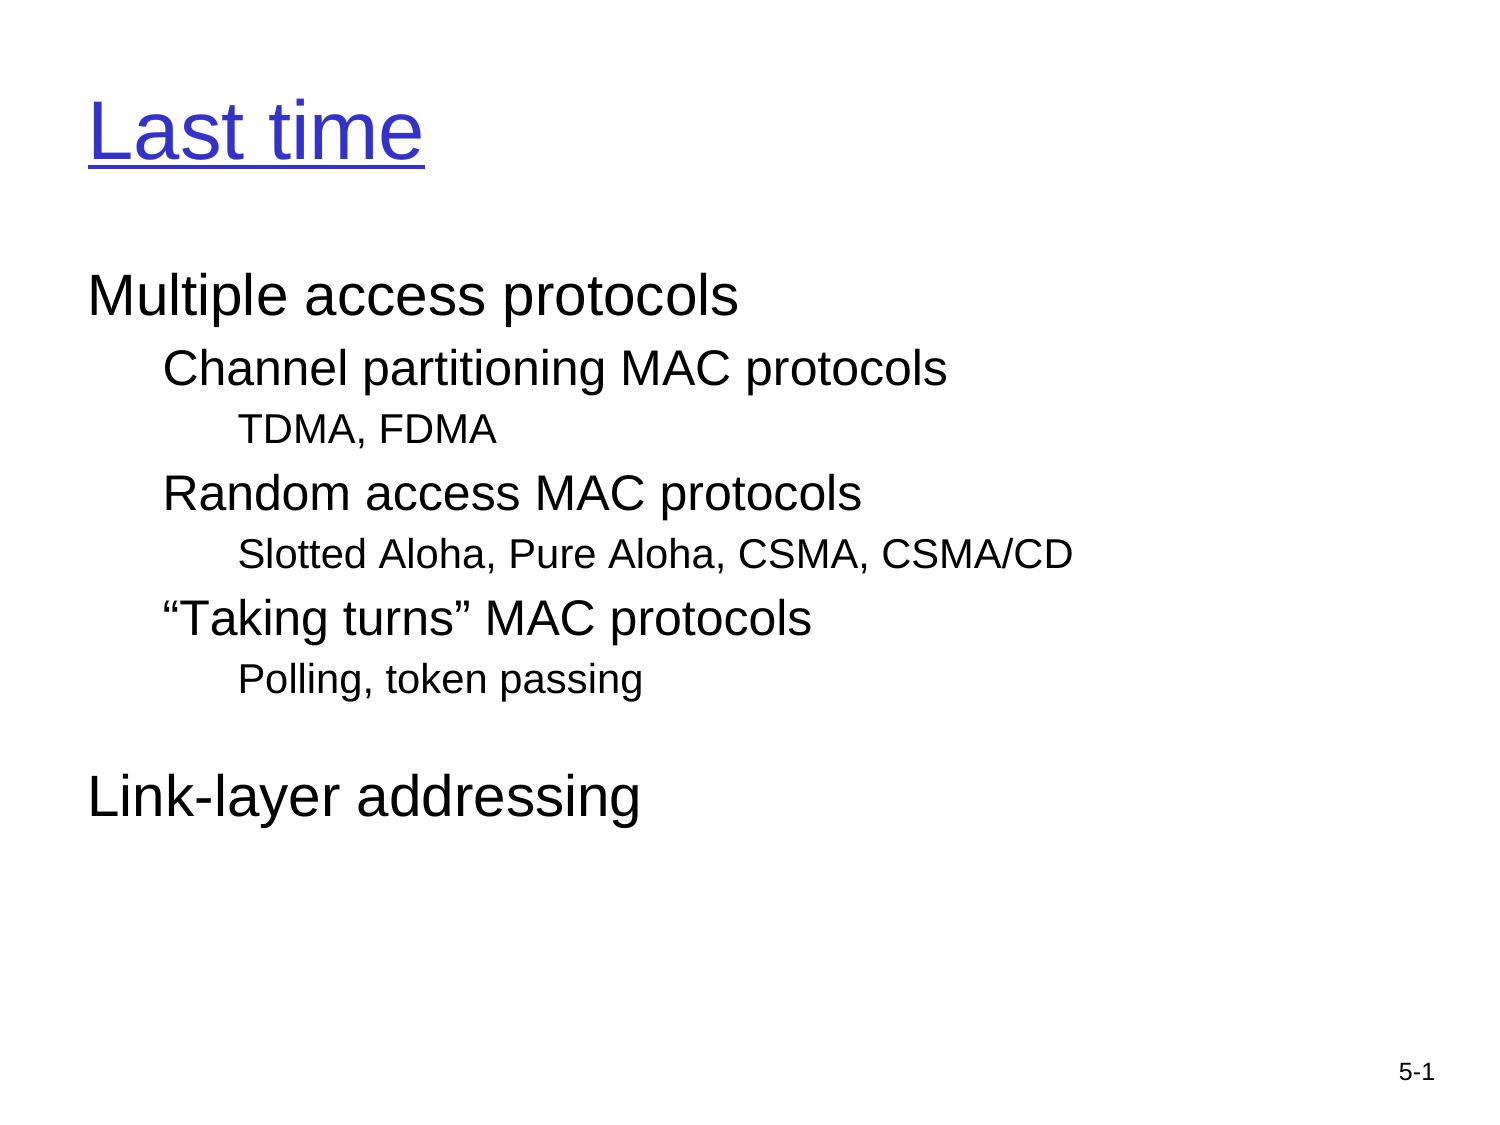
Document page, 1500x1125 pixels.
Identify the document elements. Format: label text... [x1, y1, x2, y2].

list Multiple access protocols Channel partitioning MAC protocols TDMA, FDMA Random access MAC protocols Slotted Aloha, Pure Aloha, CSMA, CSMA/CD “Taking turns” MAC protocols Polling, token passing Link-layer addressing [87, 262, 1363, 1026]
title Last time [87, 23, 1363, 239]
